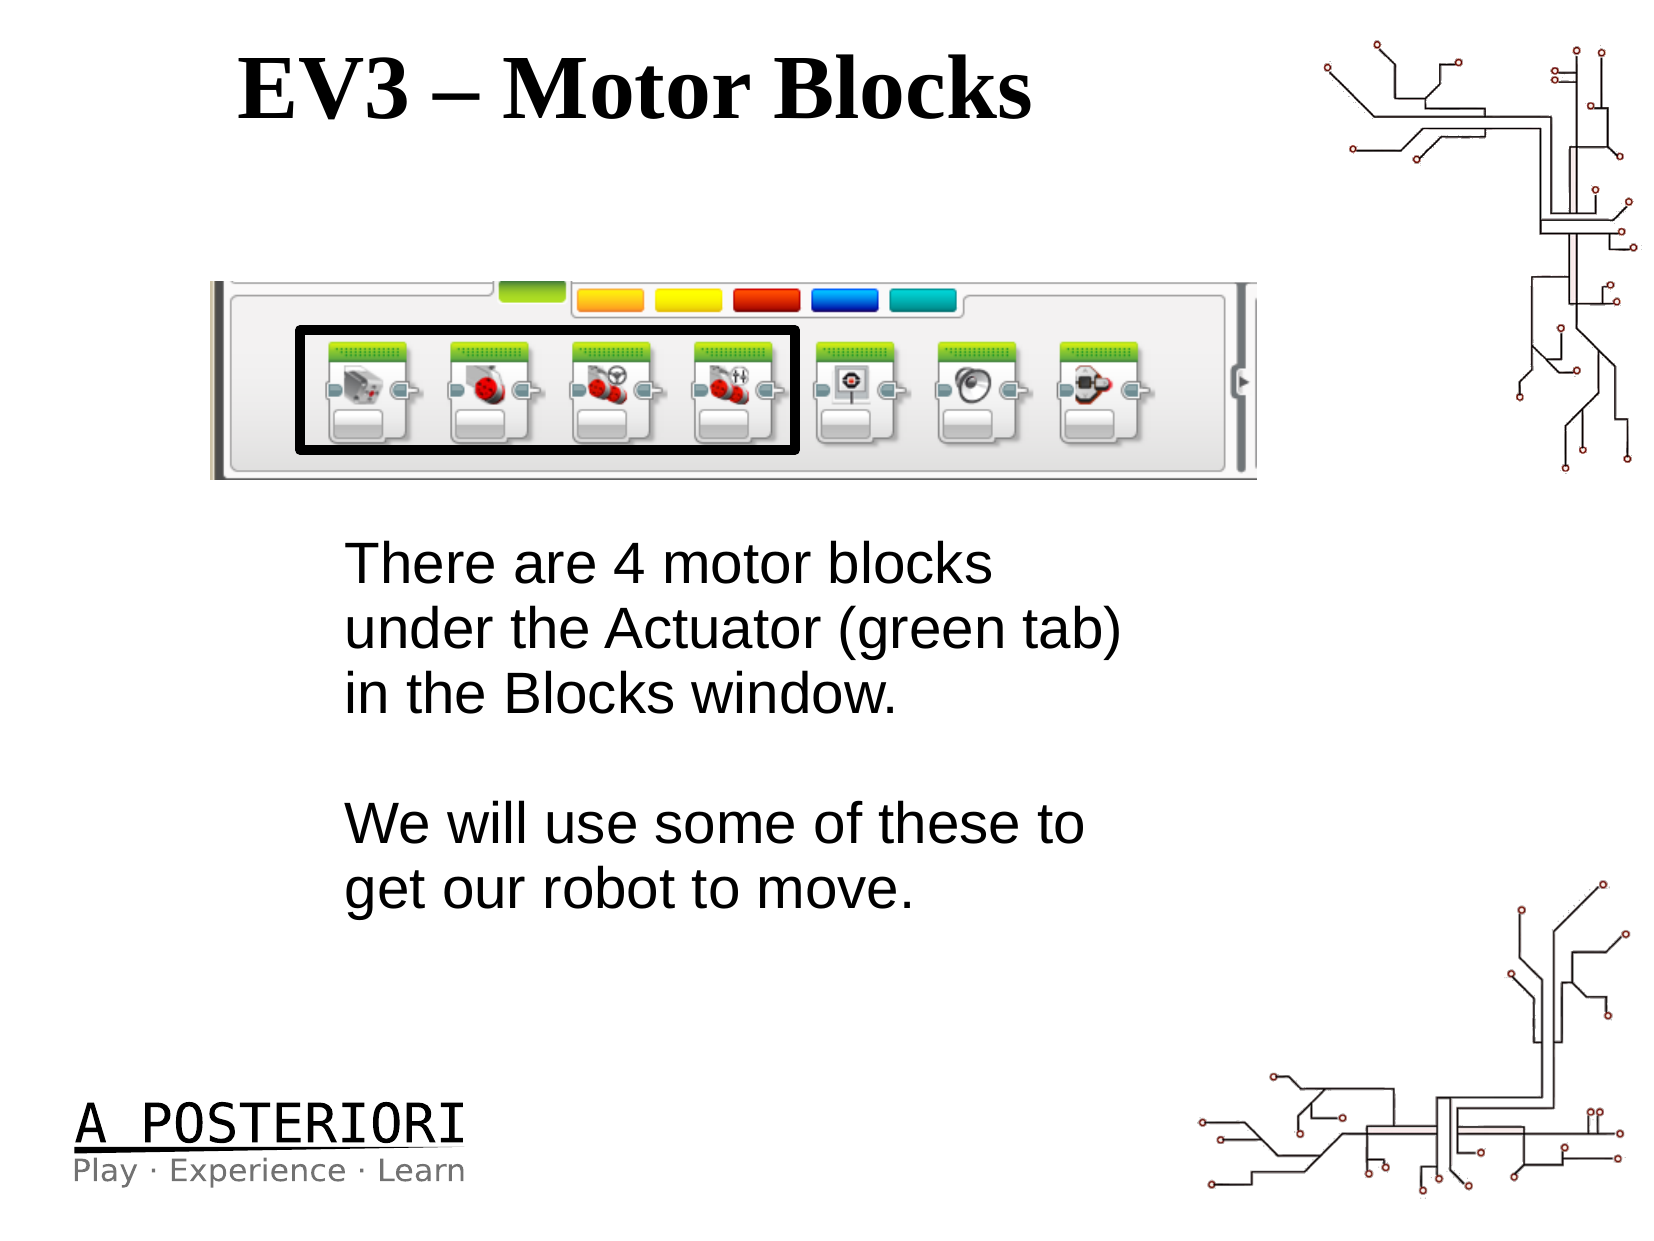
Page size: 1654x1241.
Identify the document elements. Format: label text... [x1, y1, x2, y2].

title EV3 – Motor Blocks [11, 0, 1261, 190]
picture [1305, 35, 1643, 496]
text_box There are 4 motor blocks under the Actuator (green tab) in the Blocks window. We will use some of these to get our robot to move. [330, 523, 1141, 991]
picture [73, 1101, 466, 1189]
picture [210, 281, 1257, 481]
picture [1175, 862, 1636, 1201]
